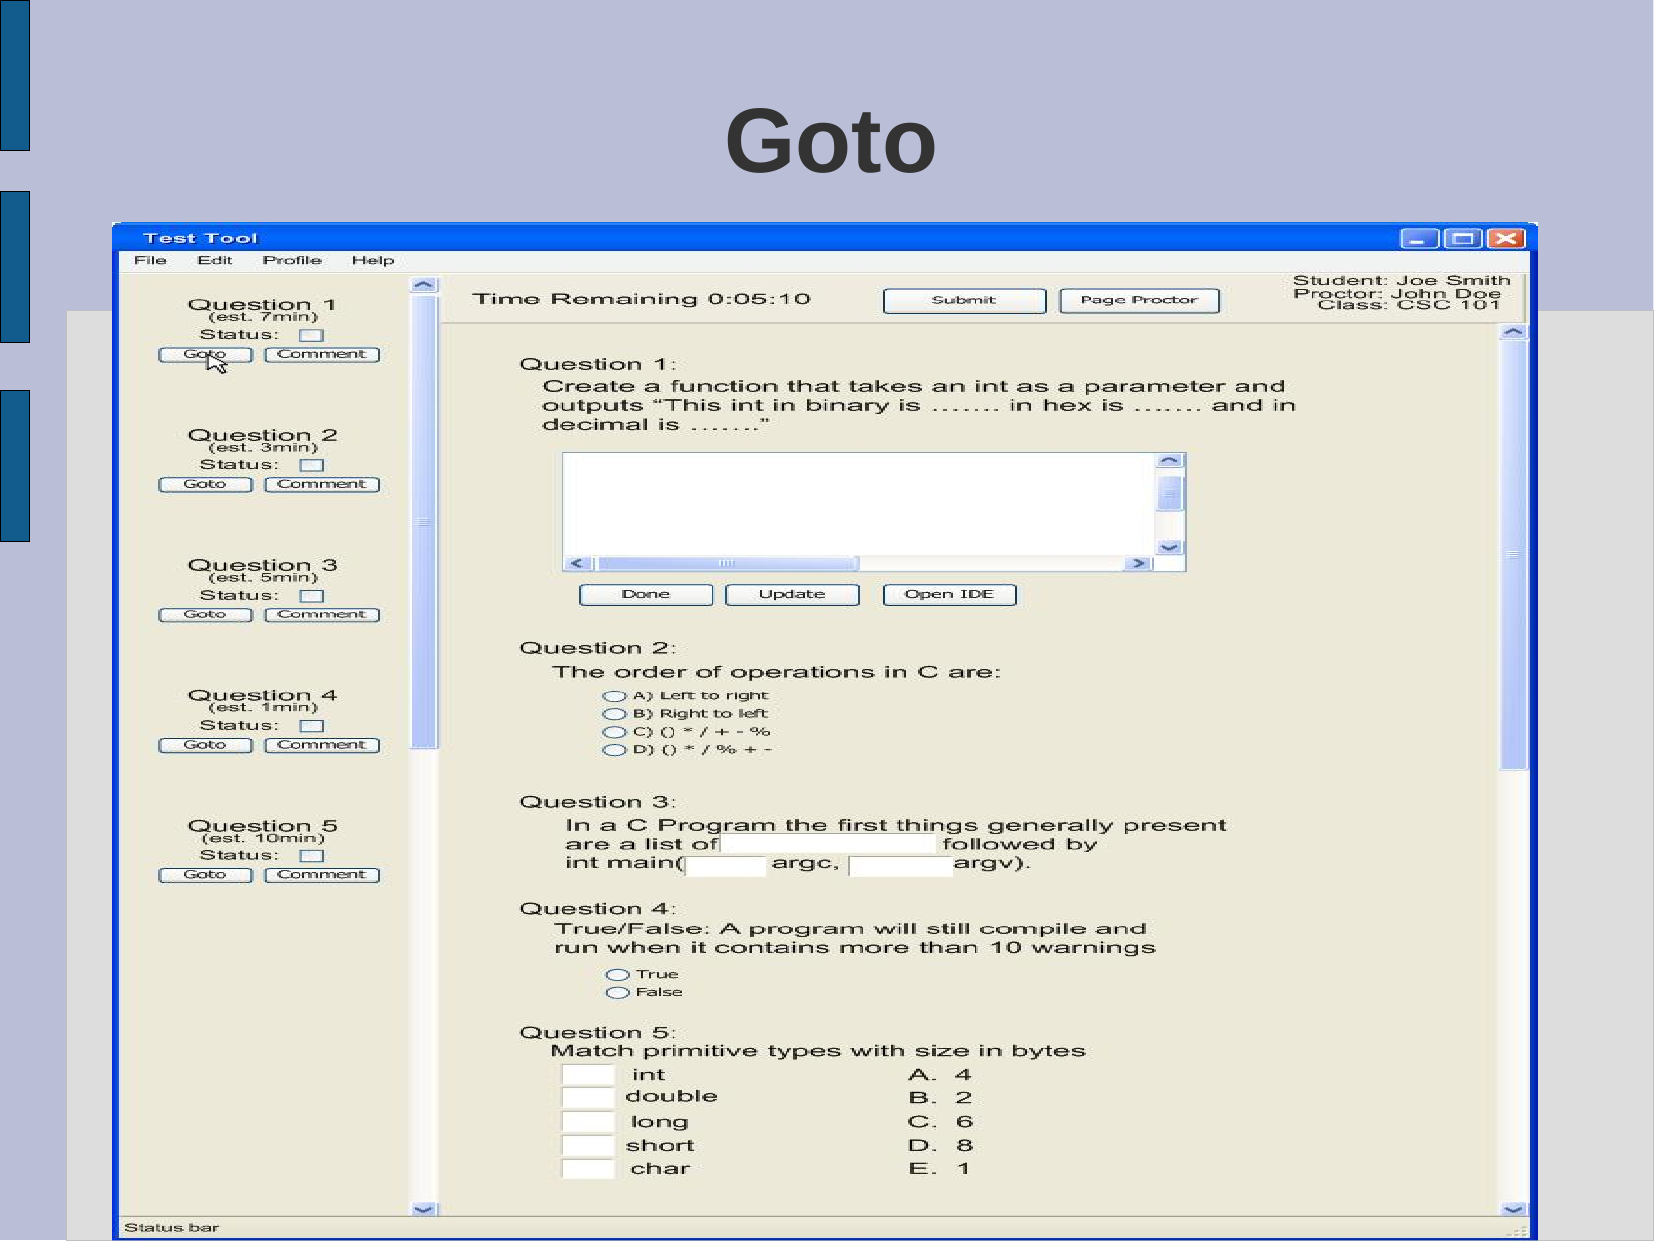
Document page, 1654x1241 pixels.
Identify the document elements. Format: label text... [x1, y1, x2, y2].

title Goto [125, 37, 1538, 222]
picture [112, 222, 1538, 1241]
